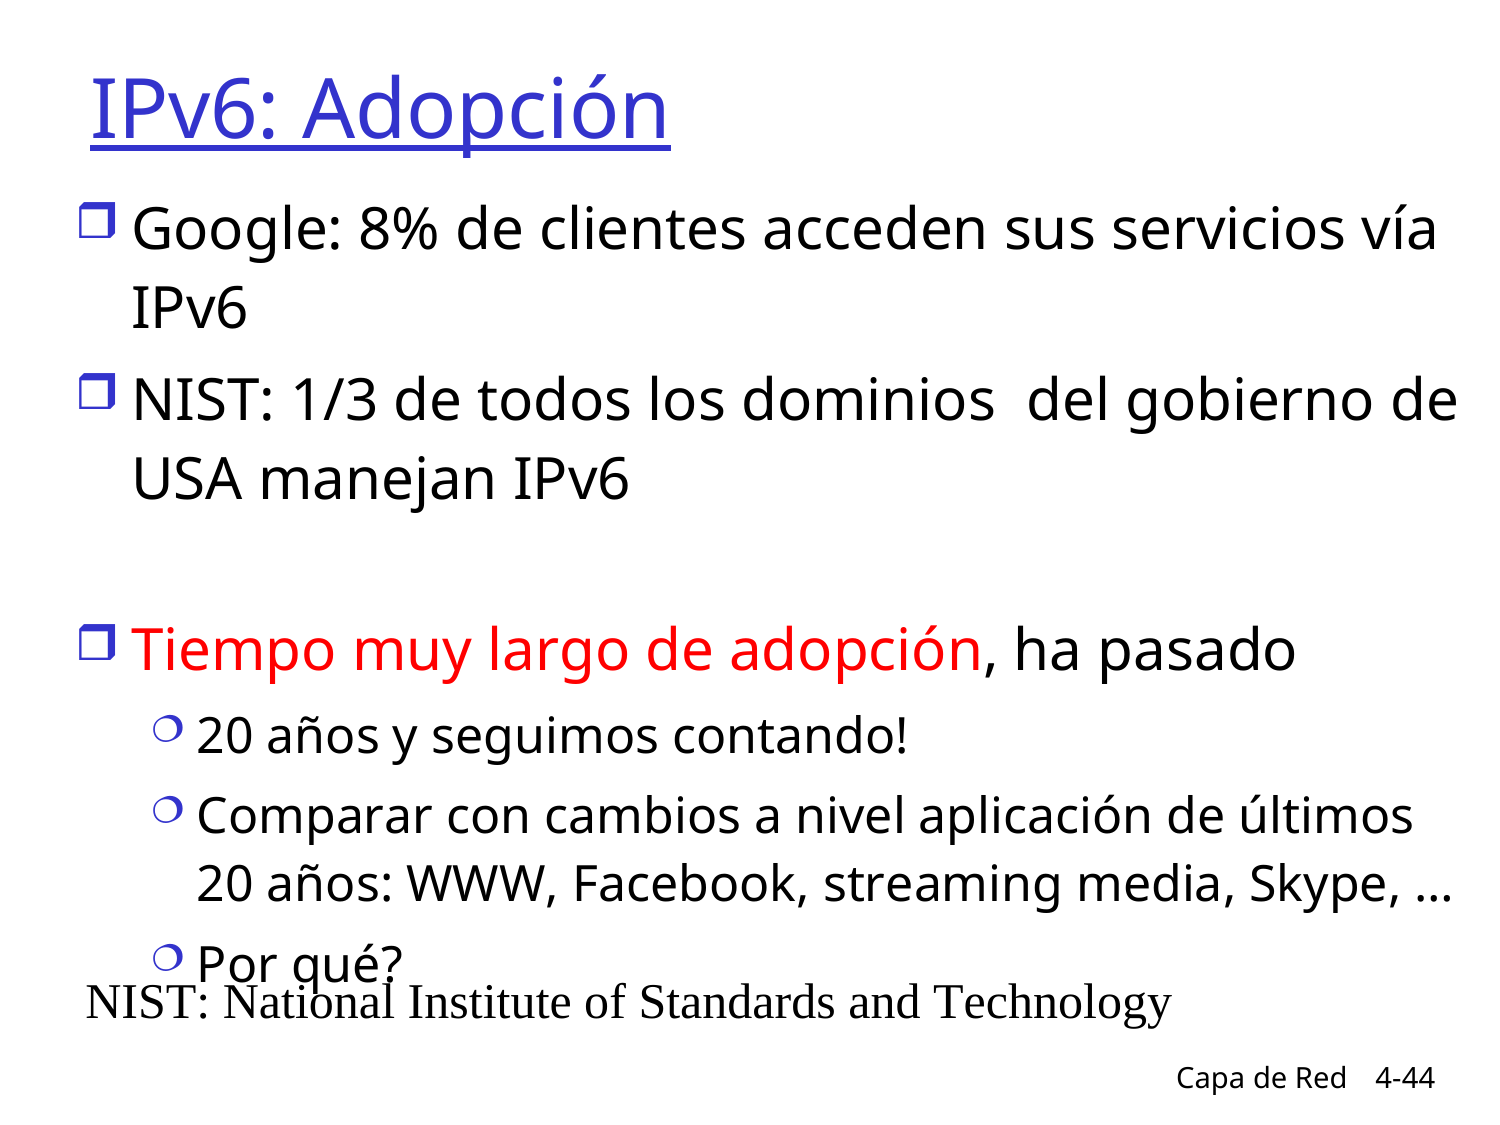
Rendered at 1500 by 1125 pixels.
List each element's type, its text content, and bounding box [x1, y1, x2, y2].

list Google: 8% de clientes acceden sus servicios vía IPv6 NIST: 1/3 de todos los dominios del gobierno de USA manejan IPv6 Tiempo muy largo de adopción, ha pasado 20 años y seguimos contando! Comparar con cambios a nivel aplicación de últimos 20 años: WWW, Facebook, streaming media, Skype, … Por qué? [75, 187, 1463, 1029]
text_box NIST: National Institute of Standards and Technology [70, 960, 1265, 1086]
title IPv6: Adopción [75, 23, 1463, 187]
